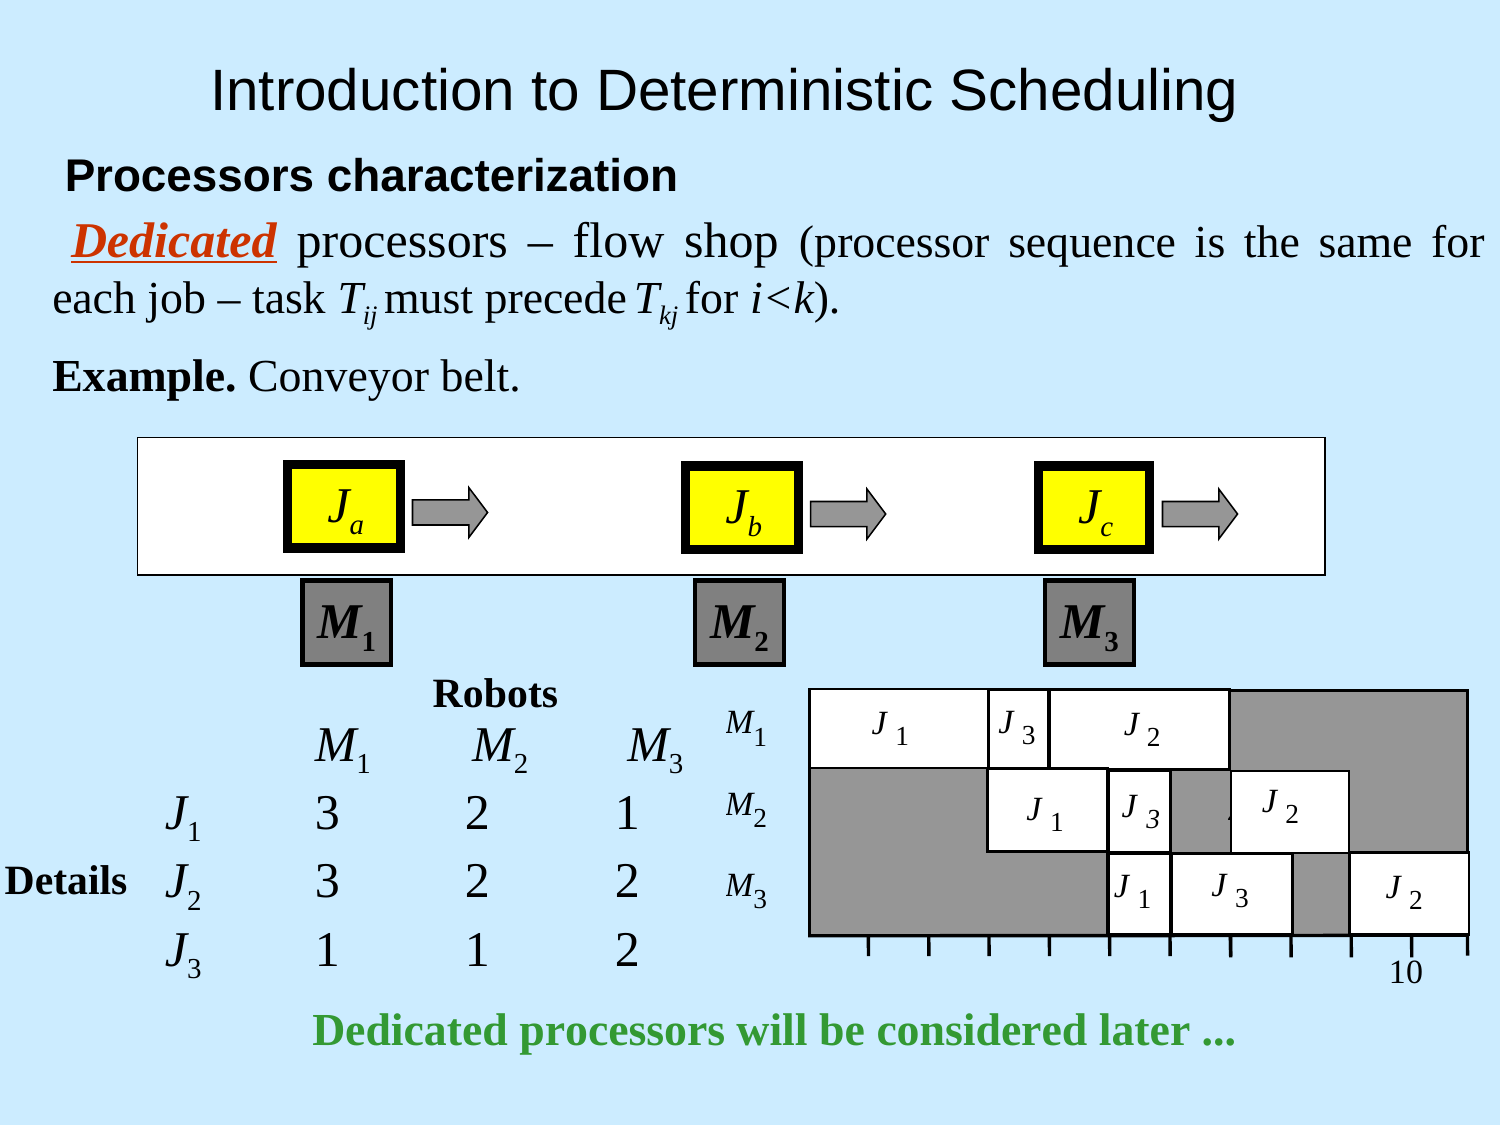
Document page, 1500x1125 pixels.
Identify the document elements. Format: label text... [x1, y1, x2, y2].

text_box Example. Conveyor belt. [37, 337, 1500, 408]
text_box Details [0, 845, 143, 911]
text_box M2 [695, 580, 784, 665]
text_box [137, 437, 1325, 575]
text_box M1 M2 M3 J1 3 2 1 J2 3 2 2 J3 1 1 2 [150, 703, 838, 992]
text_box Jc [1038, 465, 1150, 550]
title Introduction to Deterministic Scheduling [0, 12, 1450, 163]
chart [726, 688, 1474, 992]
text_box M1 [302, 580, 392, 665]
text_box Robots [417, 657, 574, 703]
text_box Dedicated processors will be considered later ... [37, 992, 1500, 1063]
text_box Dedicated processors – flow shop (processor sequence is the same for each job – task Tij must precede Tkj for i<k). [37, 200, 1500, 337]
text_box Ja [287, 464, 401, 549]
text_box M3 [1045, 580, 1134, 665]
text_box Processors characterization [49, 137, 1338, 200]
text_box Jb [685, 465, 799, 550]
